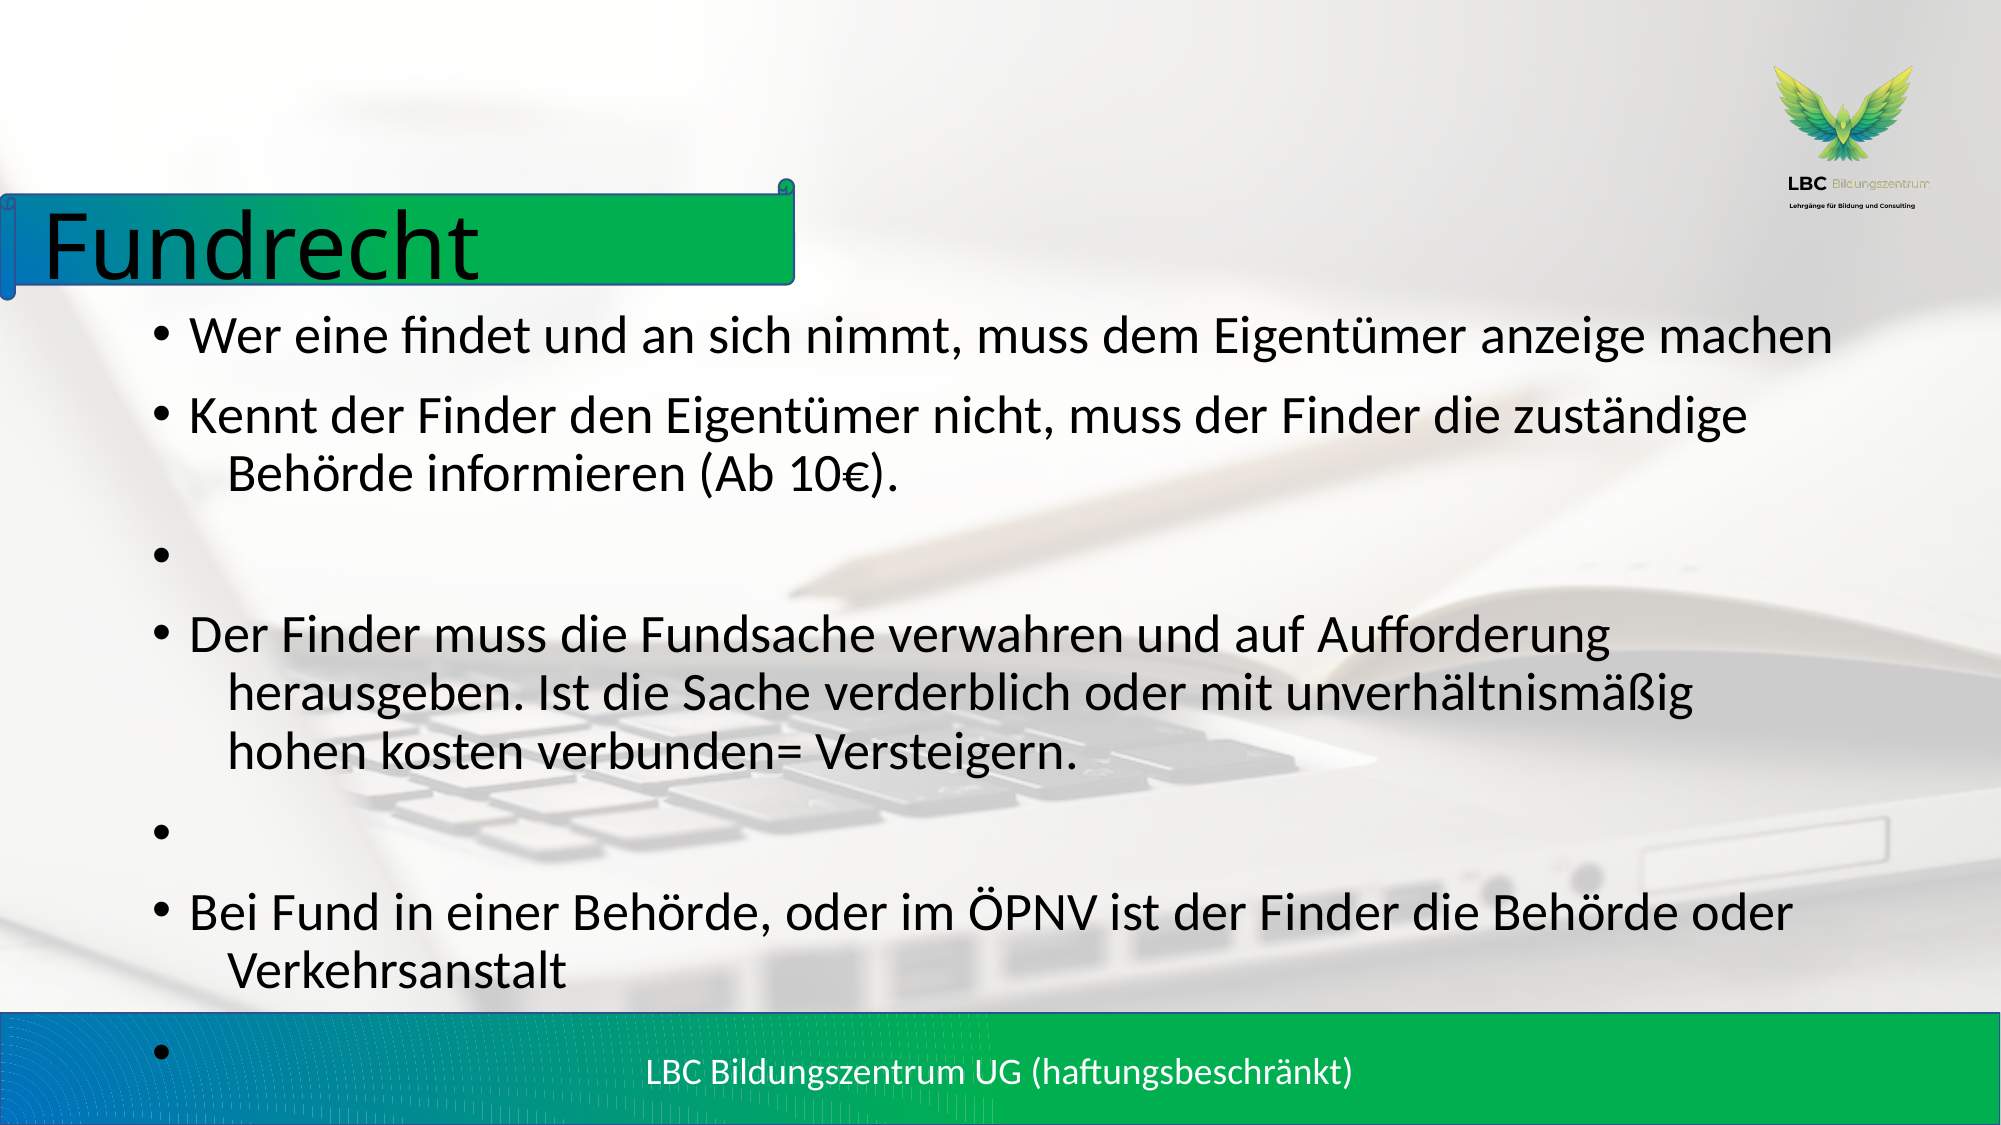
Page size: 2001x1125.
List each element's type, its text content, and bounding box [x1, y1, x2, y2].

title Fundrecht [26, 192, 747, 273]
list Wer eine findet und an sich nimmt, muss dem Eigentümer anzeige machen Kennt der Finder den Eigentümer nicht, muss der Finder die zuständige Behörde informieren (Ab 10€). Der Finder muss die Fundsache verwahren und auf Aufforderung herausgeben. Ist die Sache verderblich oder mit unverhältnismäßig hohen kosten verbunden= Versteigern. Bei Fund in einer Behörde, oder im ÖPNV ist der Finder die Behörde oder Verkehrsanstalt [137, 299, 1863, 1014]
